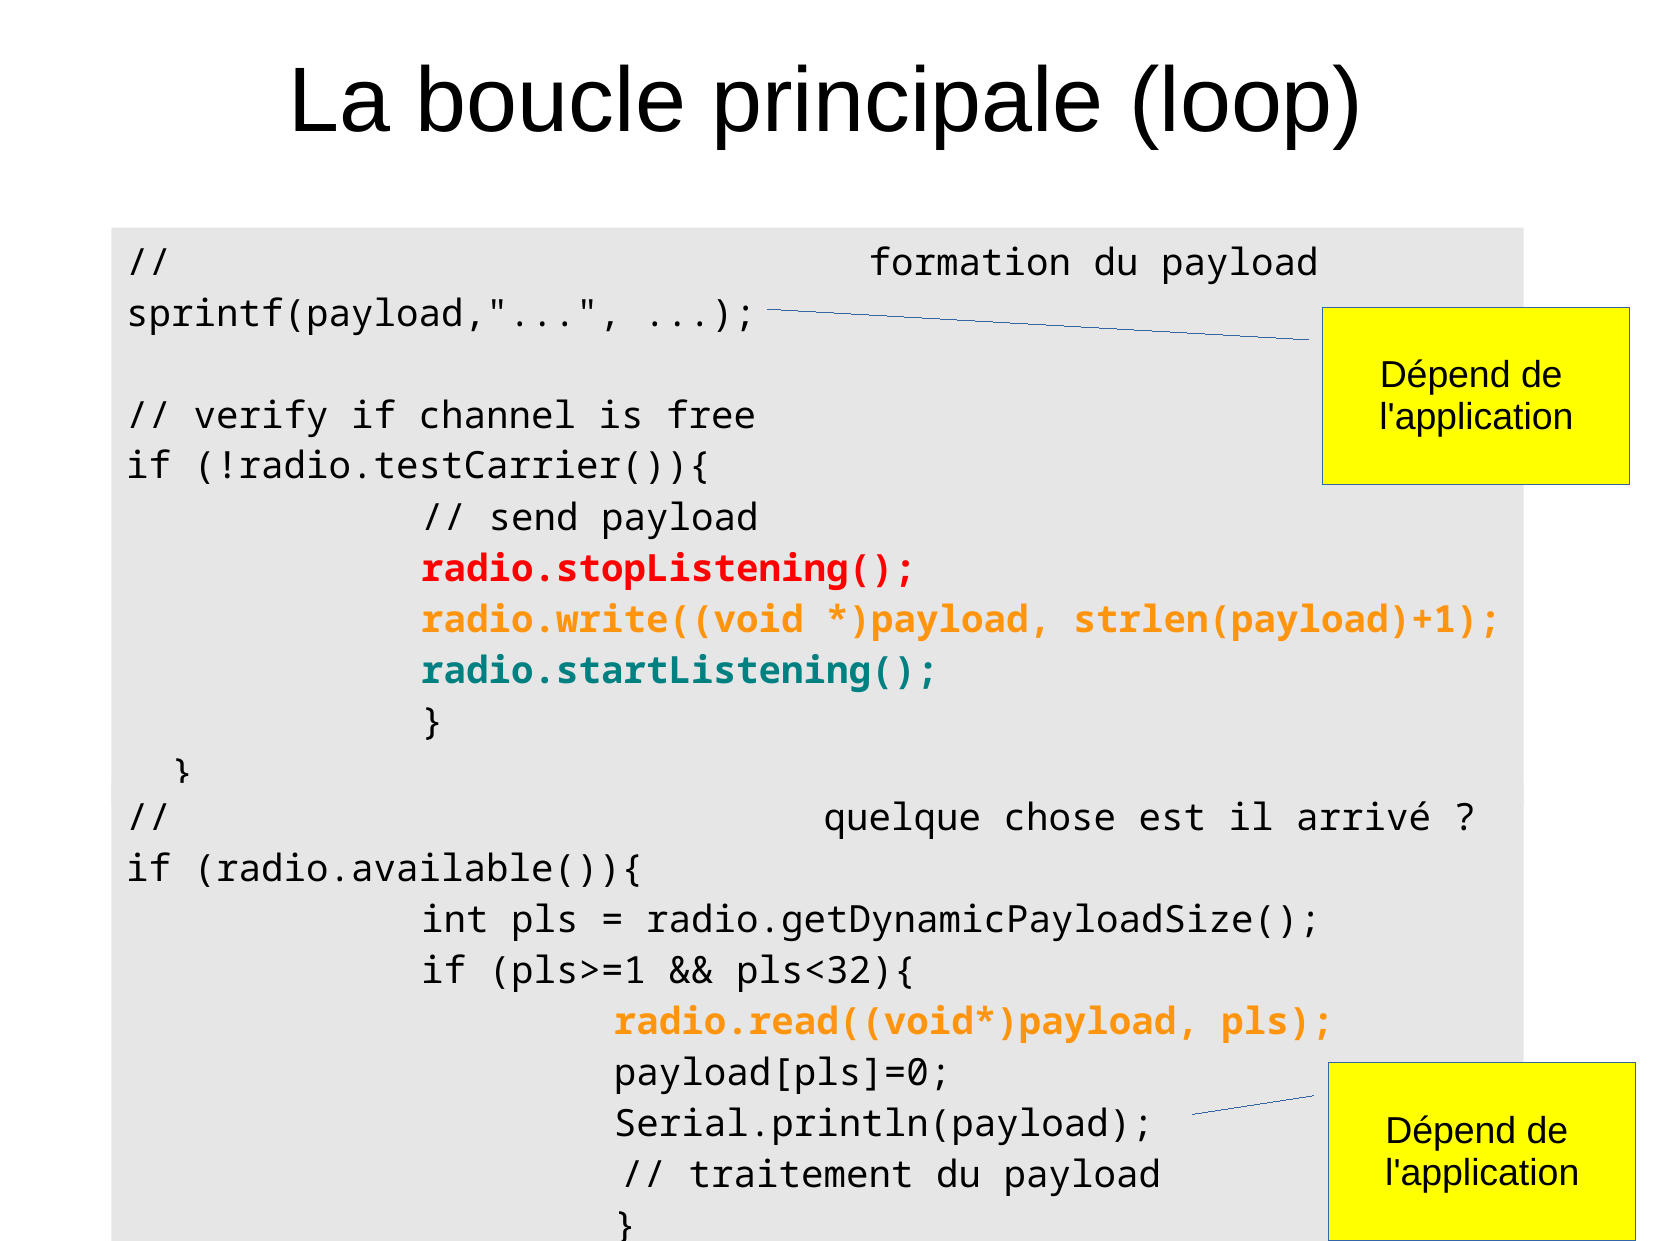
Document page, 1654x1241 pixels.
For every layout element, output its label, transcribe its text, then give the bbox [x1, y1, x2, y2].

title La boucle principale (loop) [82, 0, 1571, 204]
text_box // quelque chose est il arrivé ? if (radio.available()){ int pls = radio.getDynamicPayloadSize(); if (pls>=1 && pls<32){ radio.read((void*)payload, pls); payload[pls]=0; Serial.println(payload); // traitement du payload } } [111, 782, 1524, 1235]
text_box // formation du payload sprintf(payload,"...", ...); // verify if channel is free if (!radio.testCarrier()){ // send payload radio.stopListening(); radio.write((void *)payload, strlen(payload)+1); radio.startListening(); } } [111, 227, 1524, 725]
text_box Dépend de l'application [1329, 1063, 1636, 1240]
text_box Dépend de l'application [1323, 307, 1630, 484]
